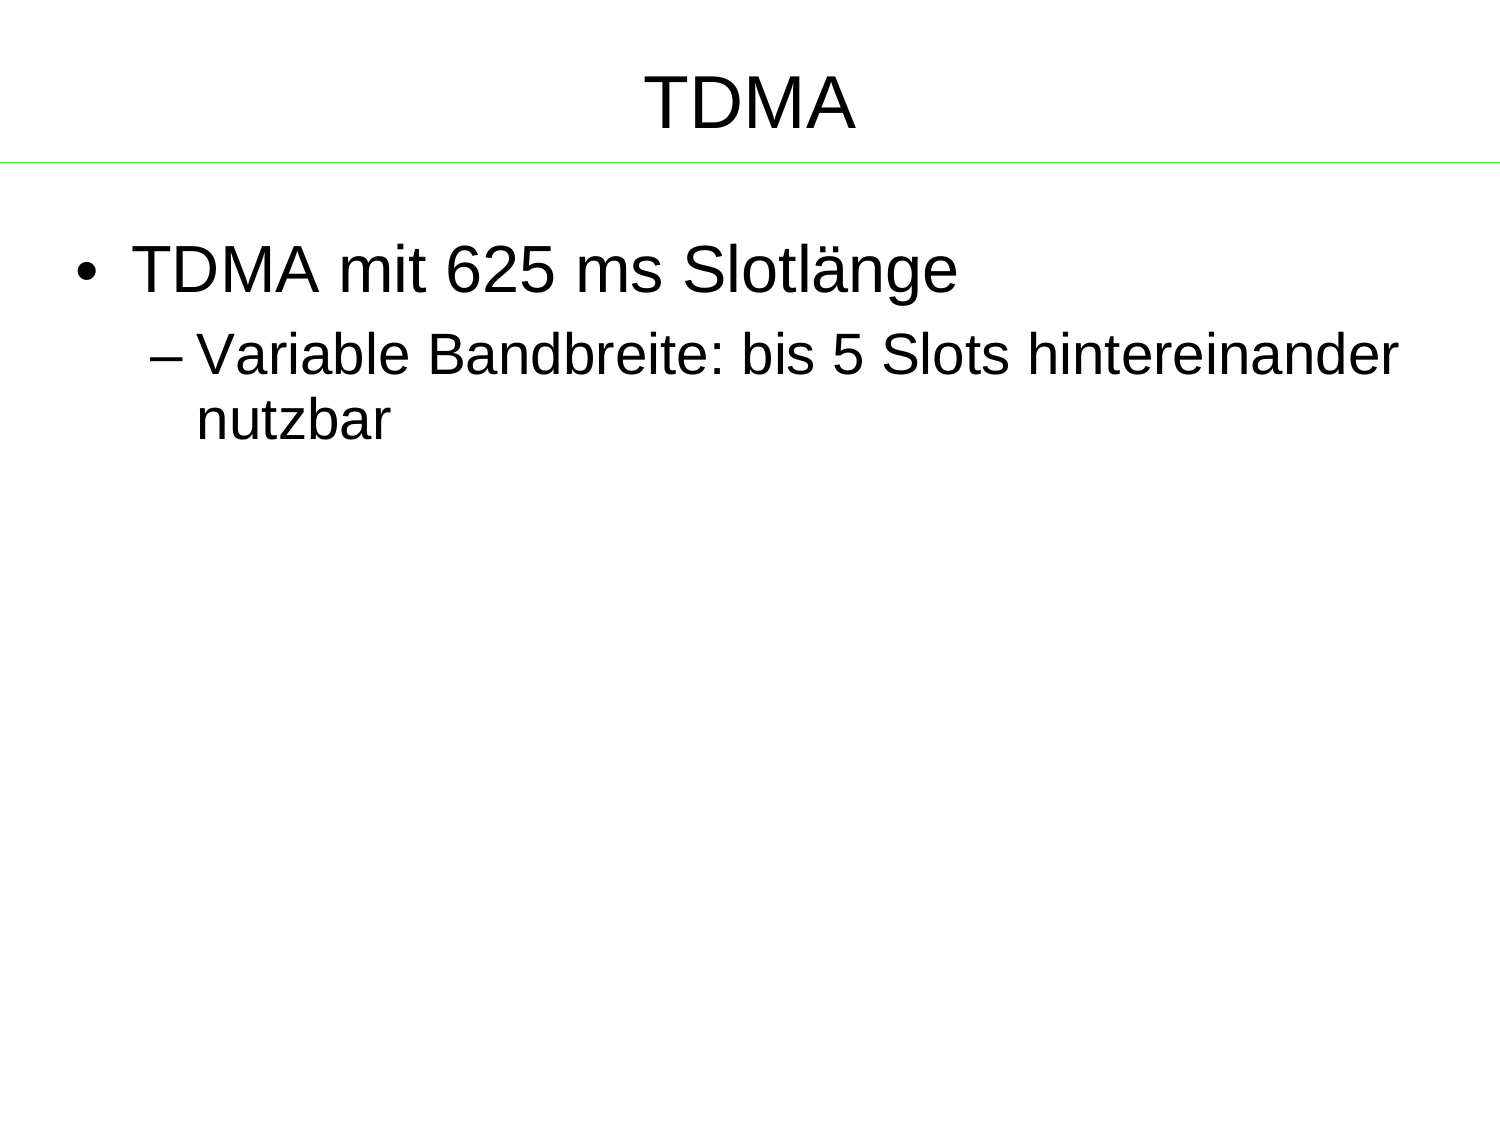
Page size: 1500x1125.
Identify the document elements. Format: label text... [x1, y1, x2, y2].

title TDMA [75, 49, 1426, 156]
list TDMA mit 625 ms Slotlänge Variable Bandbreite: bis 5 Slots hintereinander nutzbar [75, 232, 1426, 886]
